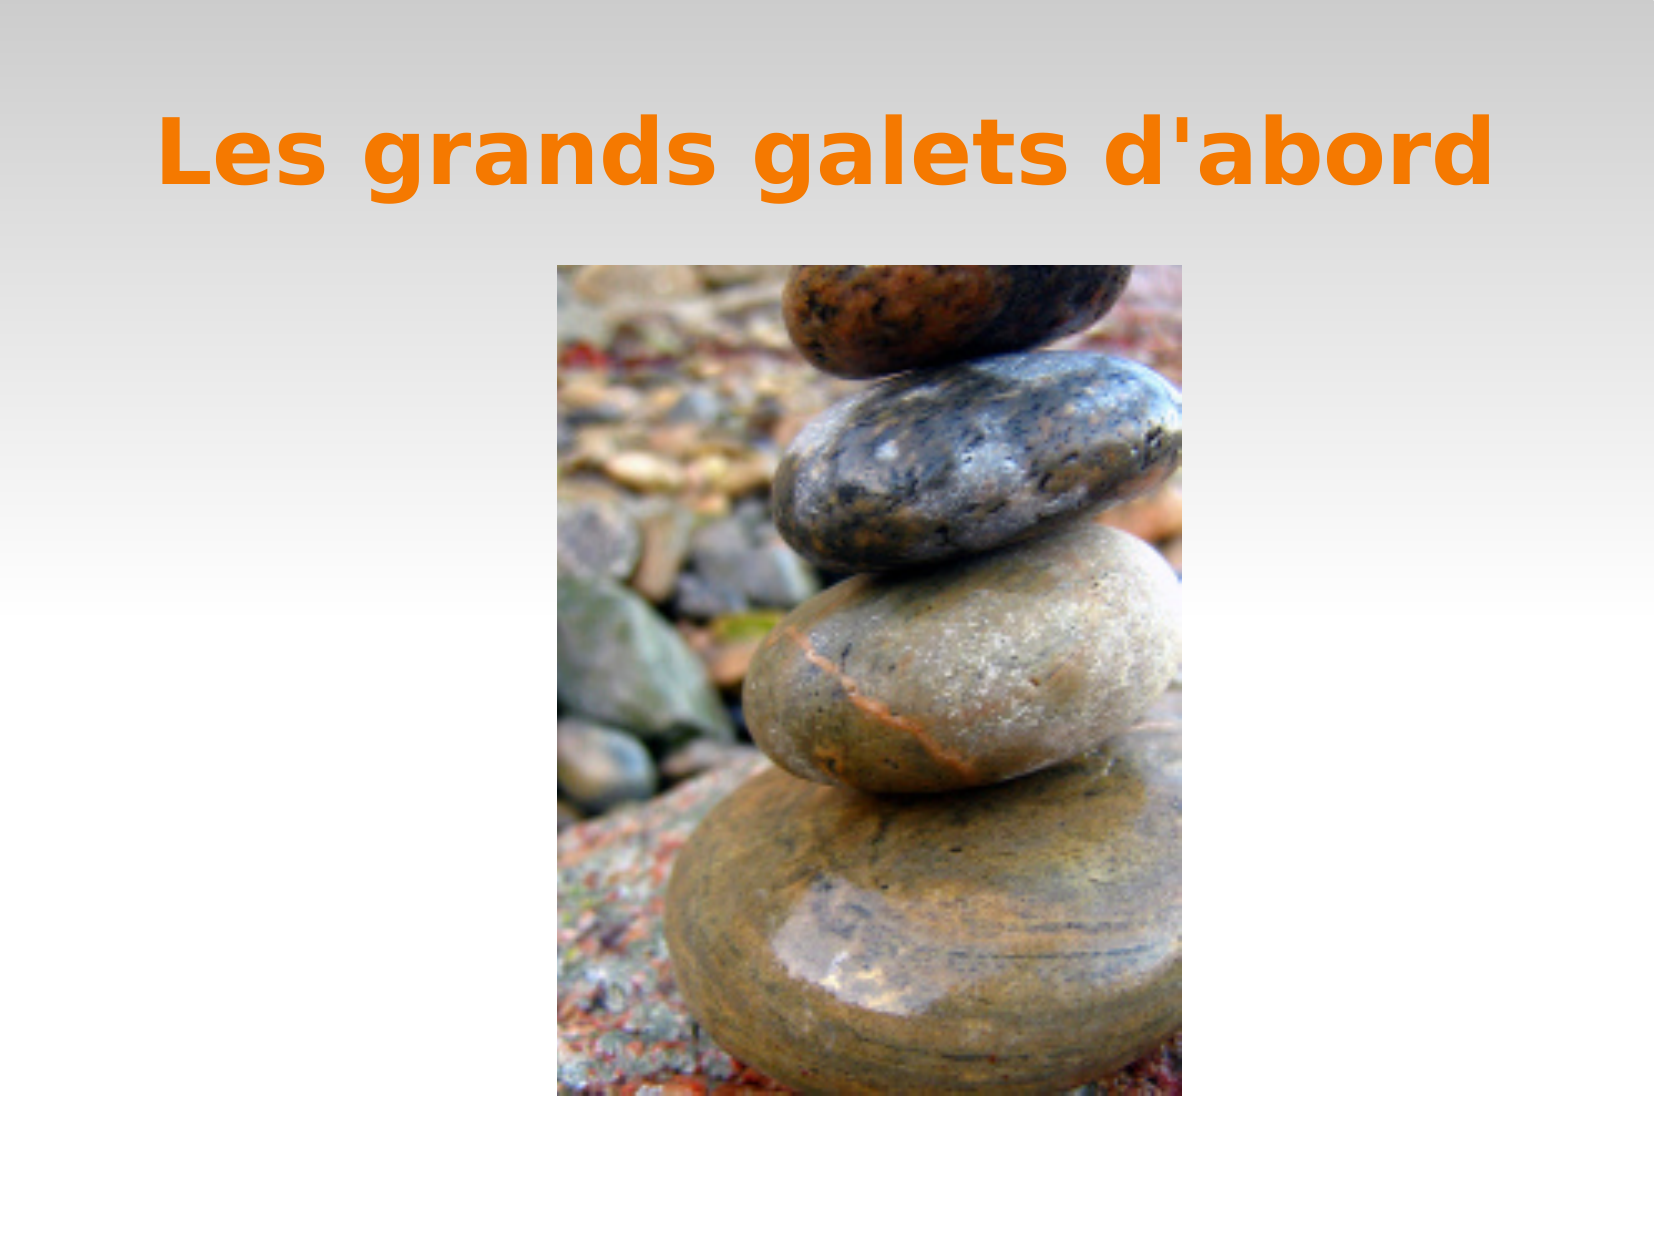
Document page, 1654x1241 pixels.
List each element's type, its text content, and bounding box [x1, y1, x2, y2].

title Les grands galets d'abord [82, 49, 1571, 257]
picture [557, 265, 1182, 1096]
